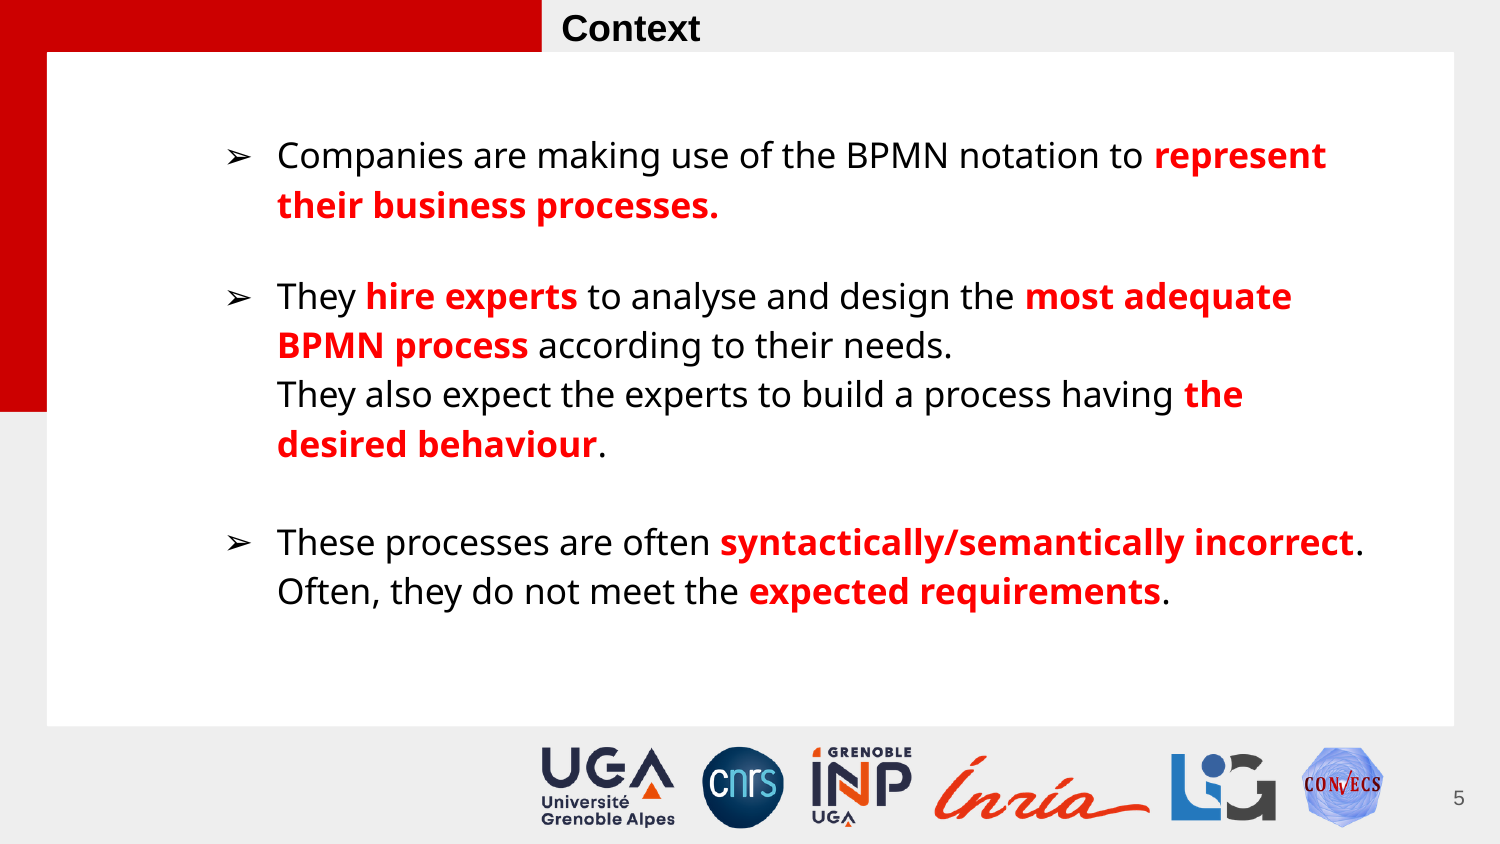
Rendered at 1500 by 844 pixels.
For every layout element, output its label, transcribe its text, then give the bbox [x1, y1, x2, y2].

picture [0, 0, 1500, 844]
slide_number <numéro> [1389, 764, 1480, 830]
text_box Companies are making use of the BPMN notation to represent their business processes. They hire experts to analyse and design the most adequate BPMN process according to their needs. They also expect the experts to build a process having the desired behaviour. These processes are often syntactically/semantically incorrect. Often, they do not meet the expected requirements. [119, 112, 1381, 681]
text_box Context [546, 0, 1441, 55]
